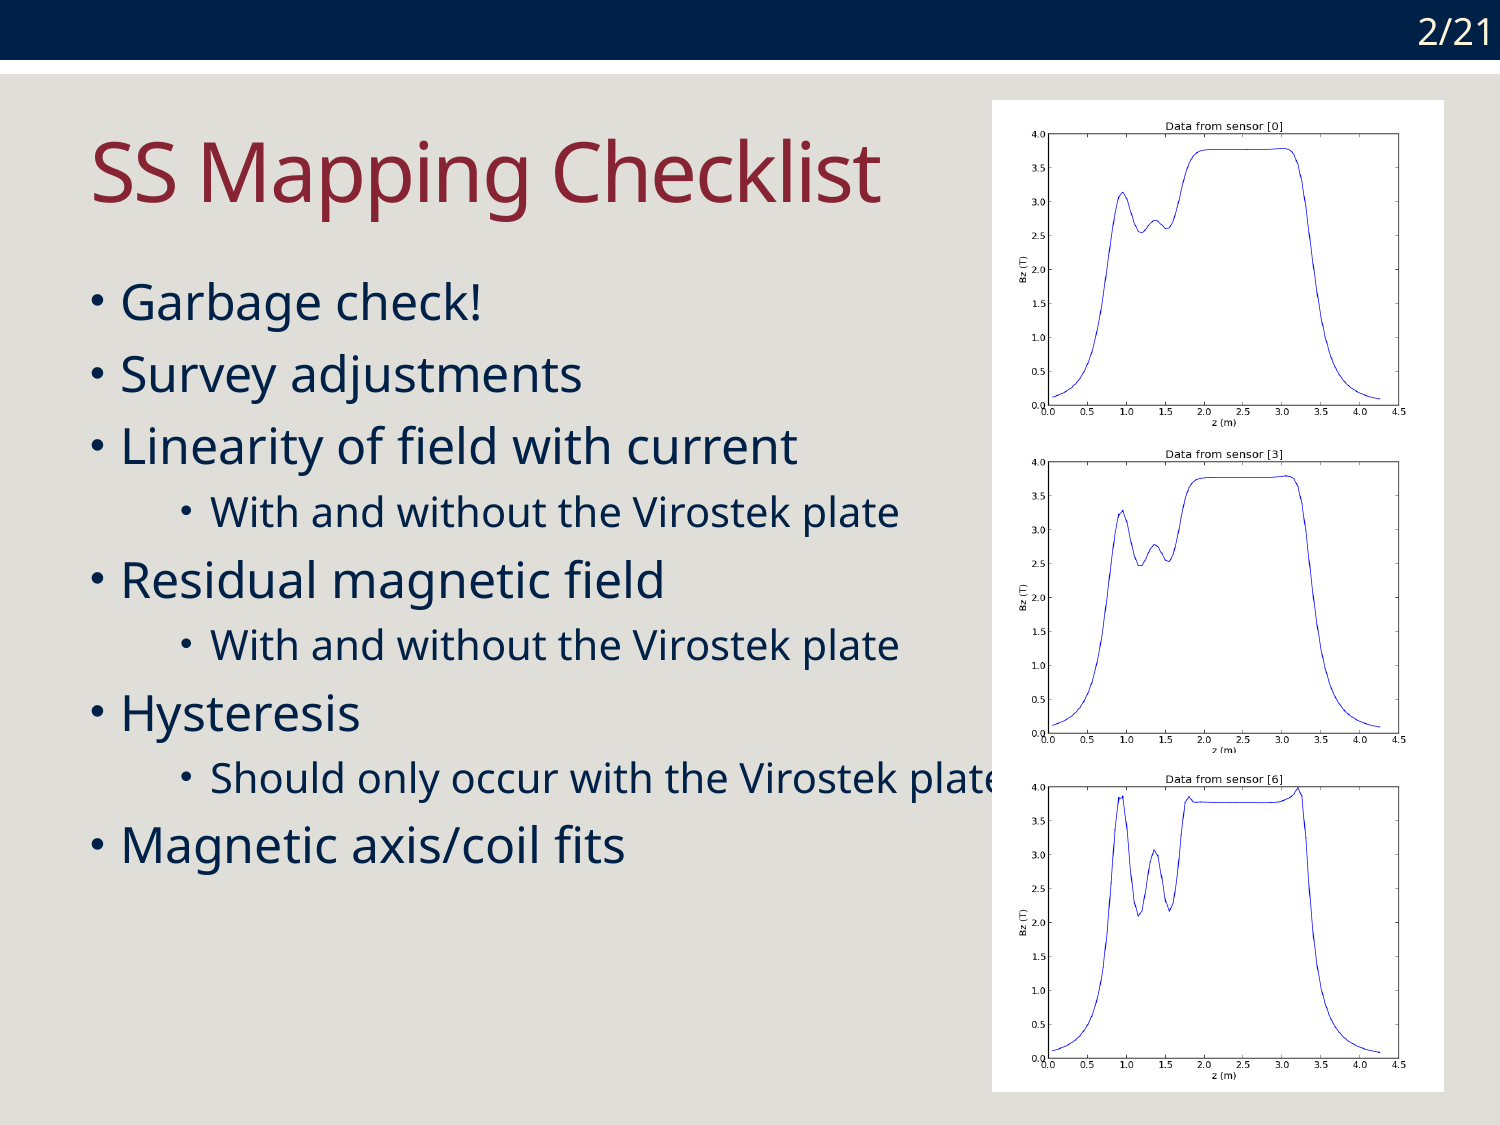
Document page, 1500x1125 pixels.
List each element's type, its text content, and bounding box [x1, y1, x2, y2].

title SS Mapping Checklist [75, 87, 1426, 251]
list Garbage check! Survey adjustments Linearity of field with current With and without the Virostek plate Residual magnetic field With and without the Virostek plate Hysteresis Should only occur with the Virostek plate Magnetic axis/coil fits [75, 262, 992, 1063]
text_box 2/21 [1402, 0, 1500, 61]
picture [992, 100, 1444, 1092]
